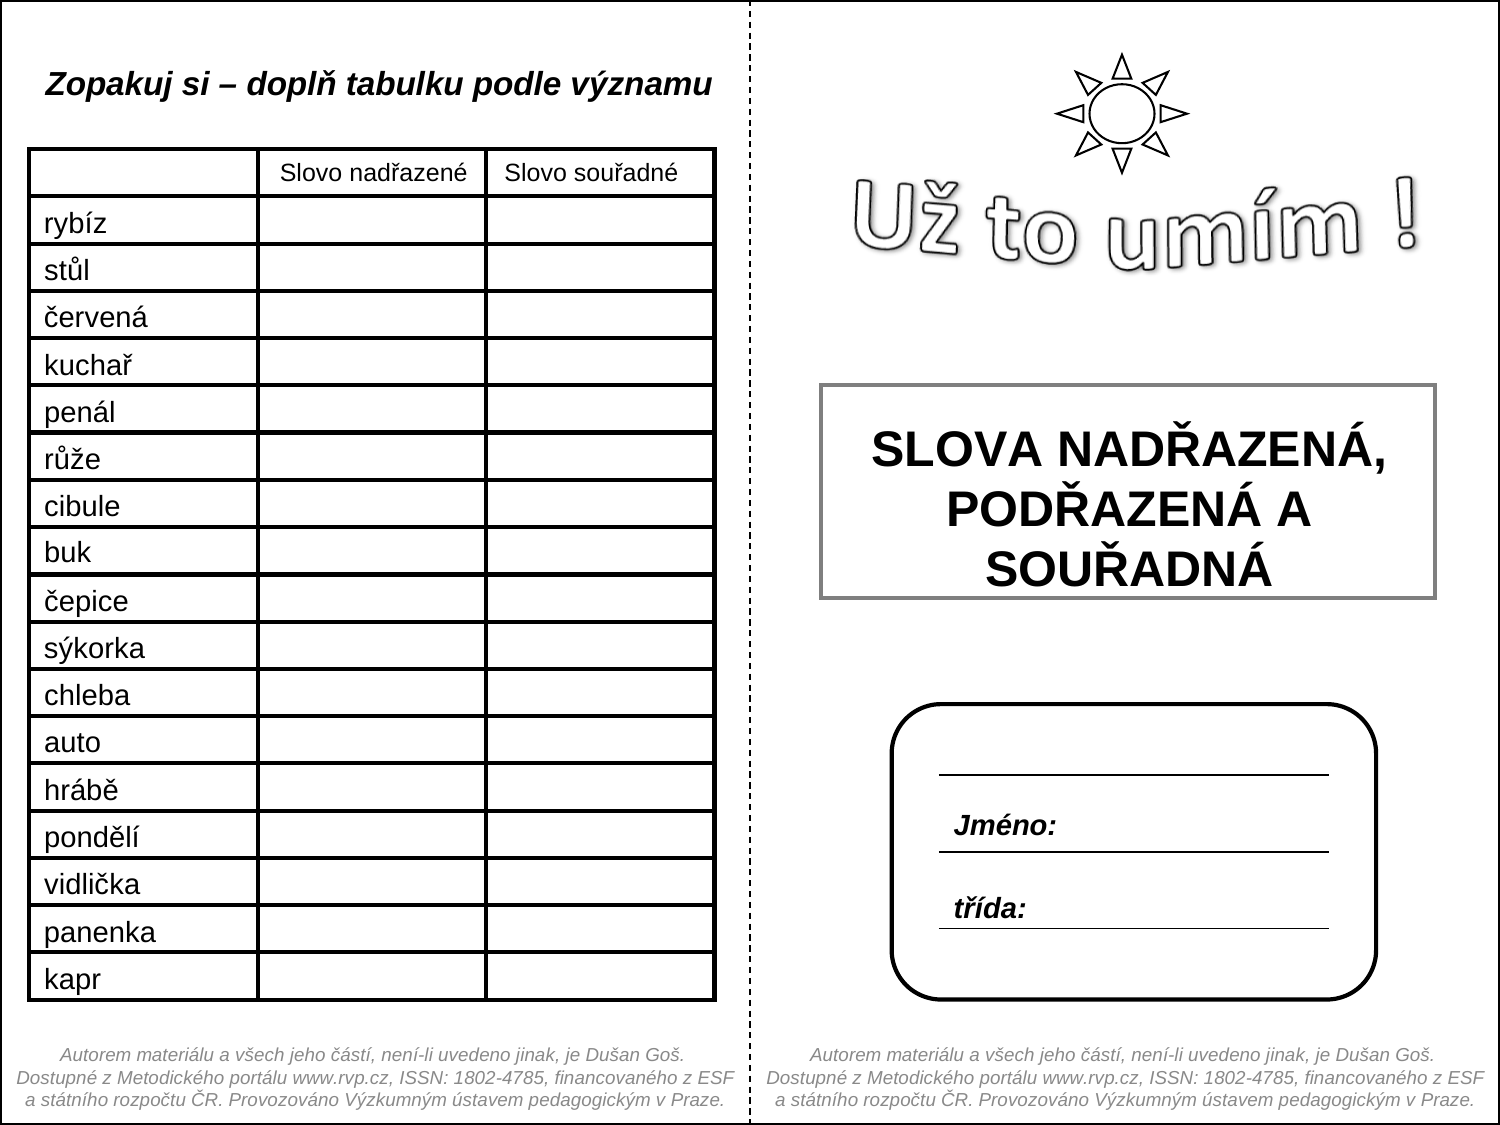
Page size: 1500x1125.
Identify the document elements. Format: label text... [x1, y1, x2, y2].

text_box Autorem materiálu a všech jeho částí, není-li uvedeno jinak, je Dušan Goš. Dostupné z Metodického portálu www.rvp.cz, ISSN: 1802-4785, financovaného z ESF a státního rozpočtu ČR. Provozováno Výzkumným ústavem pedagogickým v Praze. [750, 1046, 1500, 1107]
text_box hrábě [29, 763, 134, 810]
text_box [1075, 71, 1102, 95]
text_box penál [29, 385, 131, 436]
text_box kapr [29, 952, 117, 1003]
text_box rybíz [29, 196, 123, 247]
text_box [1112, 54, 1132, 79]
text_box [1112, 148, 1132, 173]
text_box Jméno: [938, 798, 1073, 850]
text_box cibule [29, 479, 136, 531]
text_box [1142, 132, 1168, 156]
text_box třída: [938, 881, 1050, 932]
text_box růže [29, 432, 117, 479]
text_box pondělí [29, 810, 156, 857]
text_box stůl [29, 243, 105, 290]
text_box [1075, 132, 1102, 156]
picture [845, 168, 1429, 283]
text_box sýkorka [29, 621, 161, 672]
text_box [1089, 84, 1155, 144]
text_box Slovo souřadné [489, 149, 694, 195]
text_box kuchař [29, 338, 148, 389]
text_box auto [29, 716, 117, 763]
text_box [1142, 71, 1168, 95]
text_box SLOVA NADŘAZENÁ, PODŘAZENÁ A SOUŘADNÁ [820, 409, 1438, 605]
text_box Slovo nadřazené [265, 149, 484, 195]
text_box buk [29, 527, 256, 572]
text_box Zopakuj si – doplň tabulku podle významu [30, 54, 729, 111]
text_box červená [29, 290, 164, 342]
text_box vidlička [29, 857, 156, 905]
text_box [1056, 105, 1084, 123]
text_box [1160, 105, 1188, 123]
text_box čepice [29, 574, 144, 621]
text_box Autorem materiálu a všech jeho částí, není-li uvedeno jinak, je Dušan Goš. Dostupné z Metodického portálu www.rvp.cz, ISSN: 1802-4785, financovaného z ESF a státního rozpočtu ČR. Provozováno Výzkumným ústavem pedagogickým v Praze. [0, 1046, 750, 1107]
text_box panenka [29, 905, 172, 956]
text_box chleba [29, 668, 146, 720]
